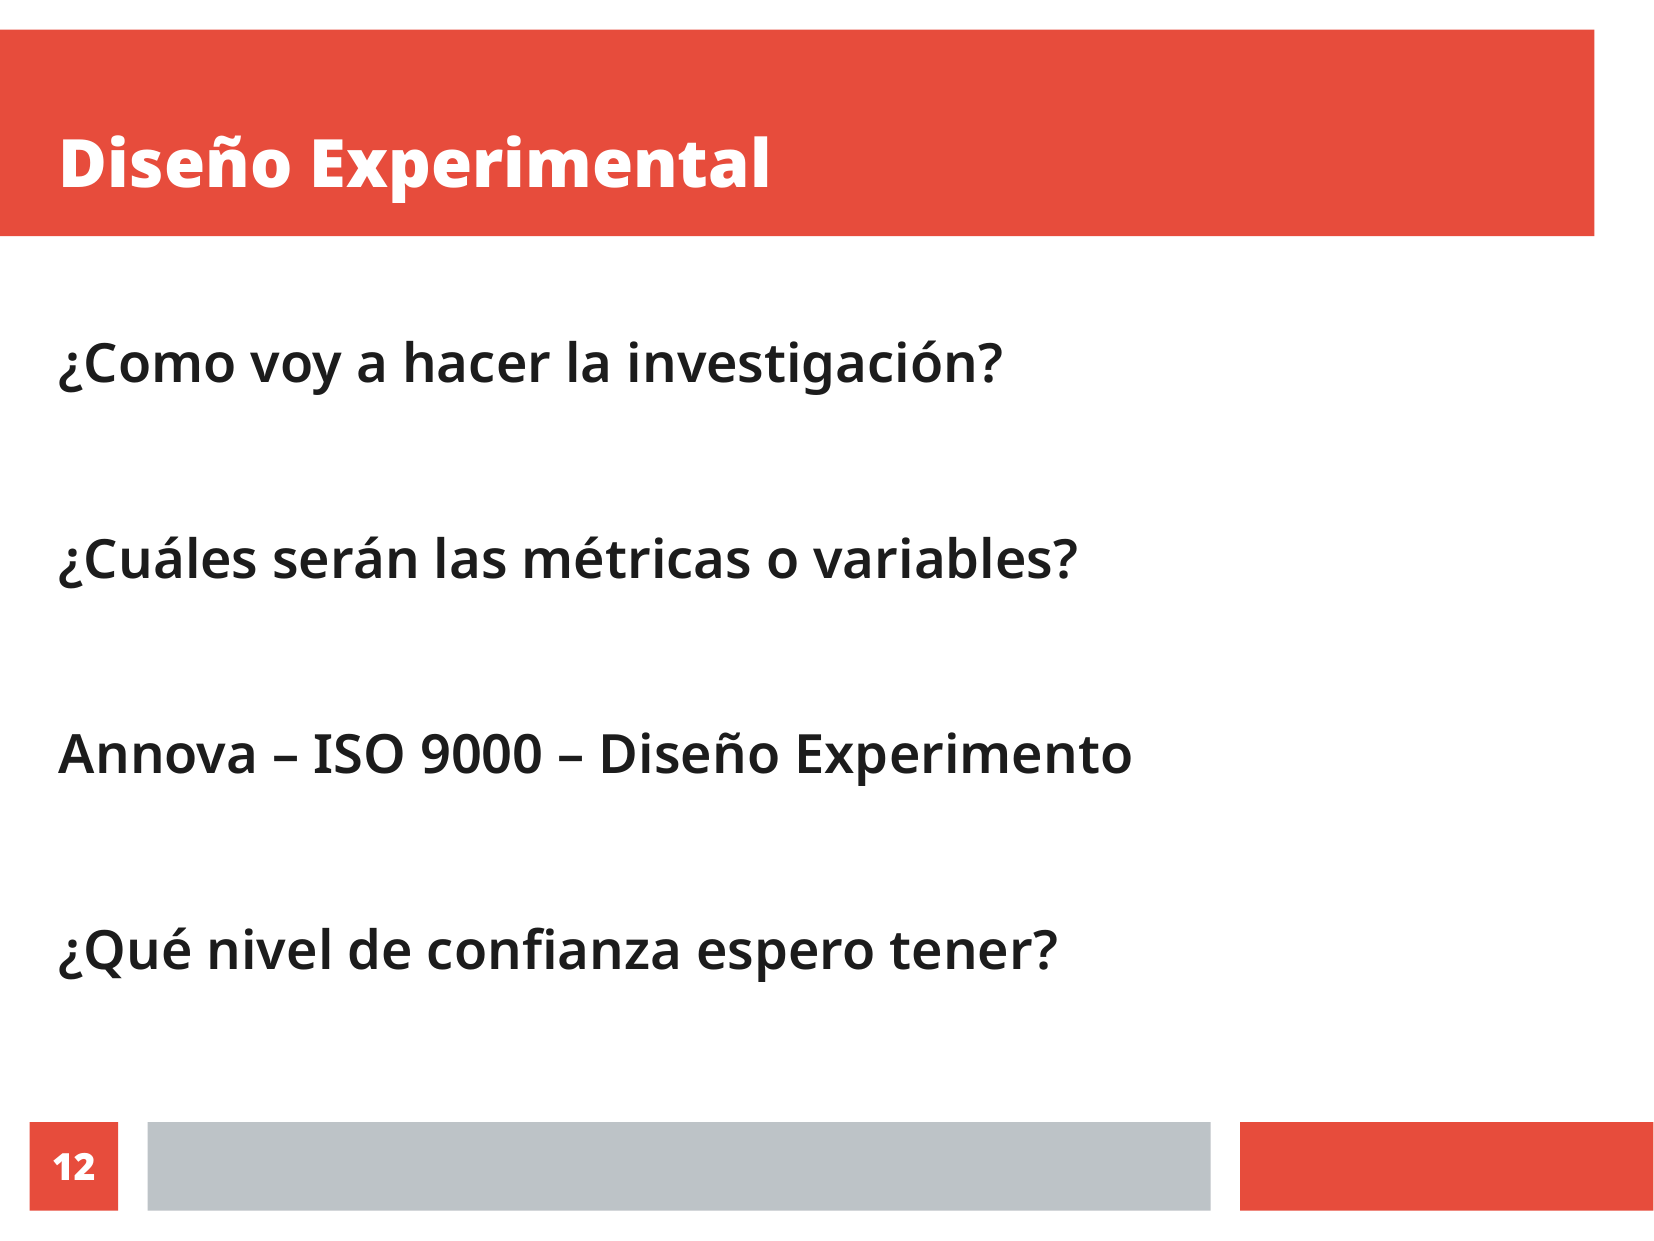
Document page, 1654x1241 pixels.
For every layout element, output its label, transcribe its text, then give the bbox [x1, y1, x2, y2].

title Diseño Experimental [59, 59, 1595, 207]
list ¿Como voy a hacer la investigación? ¿Cuáles serán las métricas o variables? Annova – ISO 9000 – Diseño Experimento ¿Qué nivel de confianza espero tener? [59, 324, 1565, 1093]
